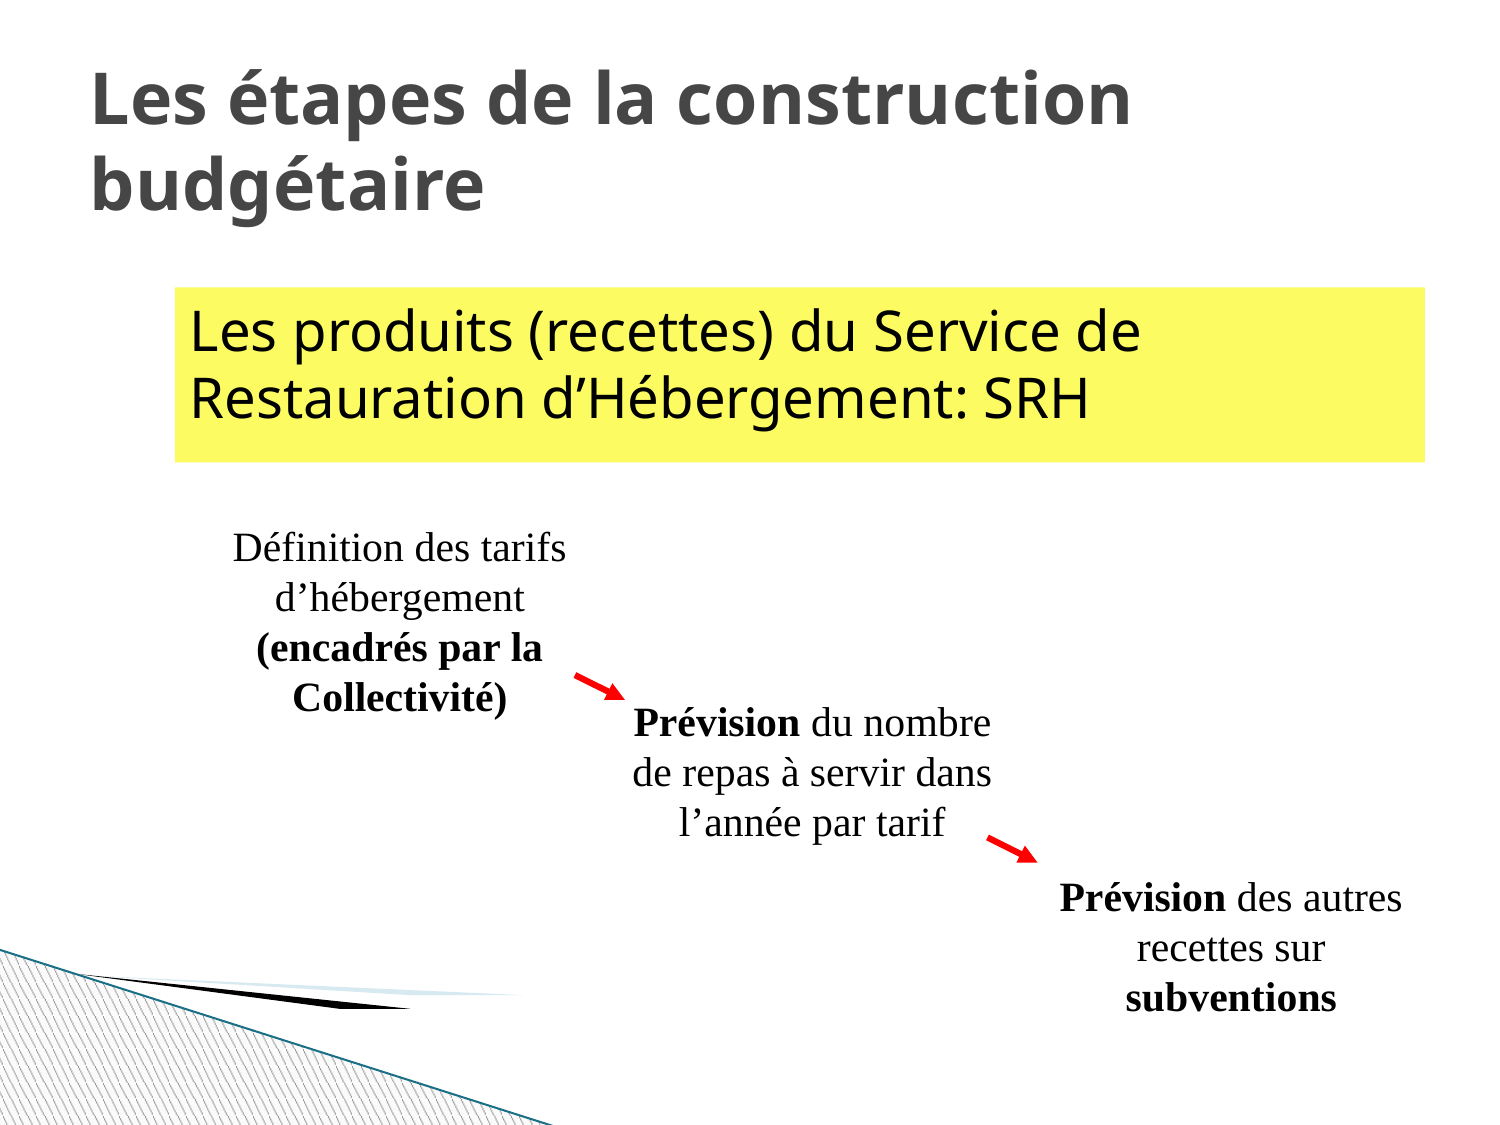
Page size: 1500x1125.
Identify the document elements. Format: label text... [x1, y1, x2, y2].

list Les produits (recettes) du Service de Restauration d’Hébergement: SRH [174, 287, 1425, 463]
text_box Définition des tarifs d’hébergement (encadrés par la Collectivité) [212, 512, 588, 728]
text_box Prévision des autres recettes sur subventions [1025, 862, 1438, 1028]
title Les étapes de la construction budgétaire [75, 45, 1425, 233]
picture [0, 952, 543, 1125]
text_box Prévision du nombre de repas à servir dans l’année par tarif [612, 687, 1013, 853]
